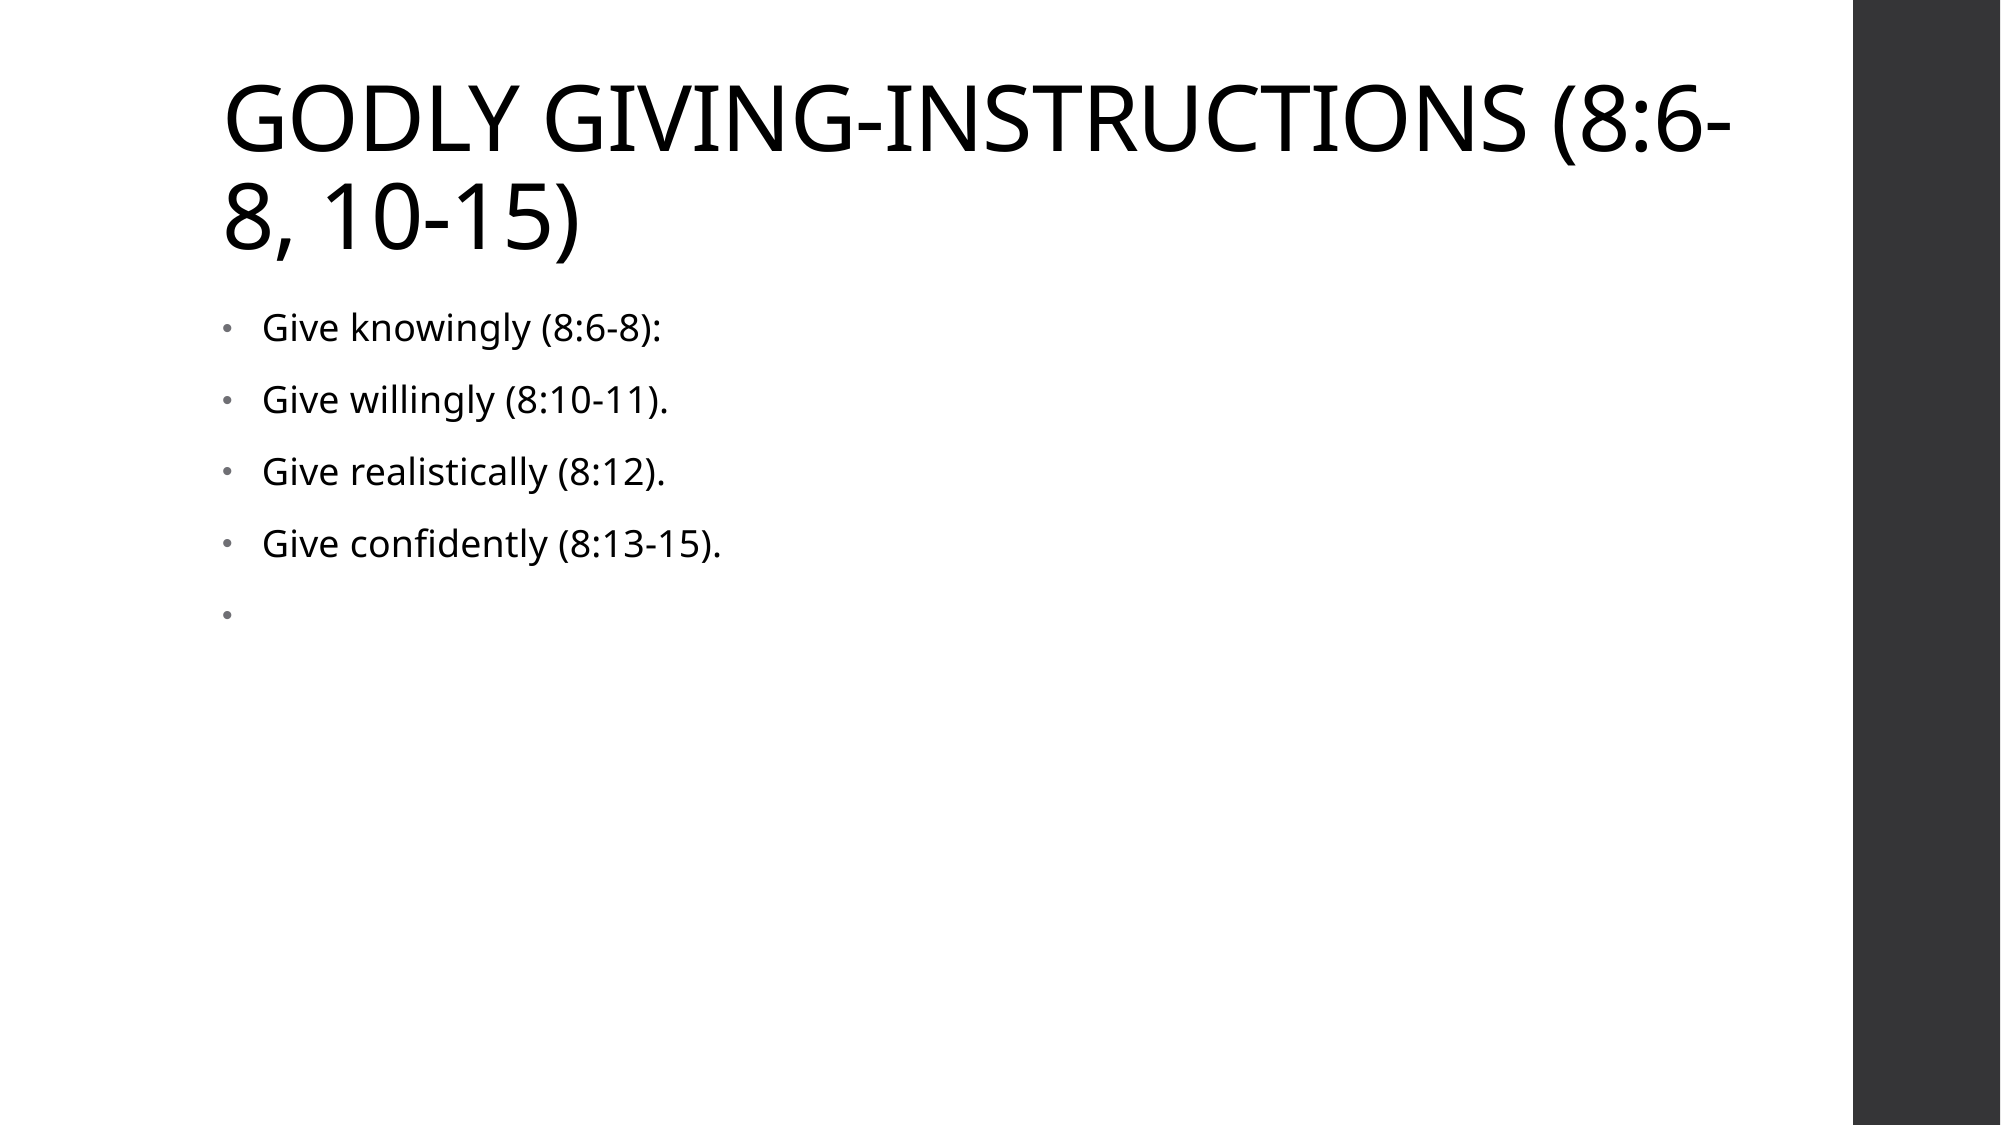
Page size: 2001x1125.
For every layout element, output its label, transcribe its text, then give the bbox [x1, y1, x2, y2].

title GODLY GIVING-INSTRUCTIONS (8:6-8, 10-15) [206, 60, 1797, 278]
list Give knowingly (8:6-8): Give willingly (8:10-11). Give realistically (8:12). Give confidently (8:13-15). [206, 299, 1617, 1014]
